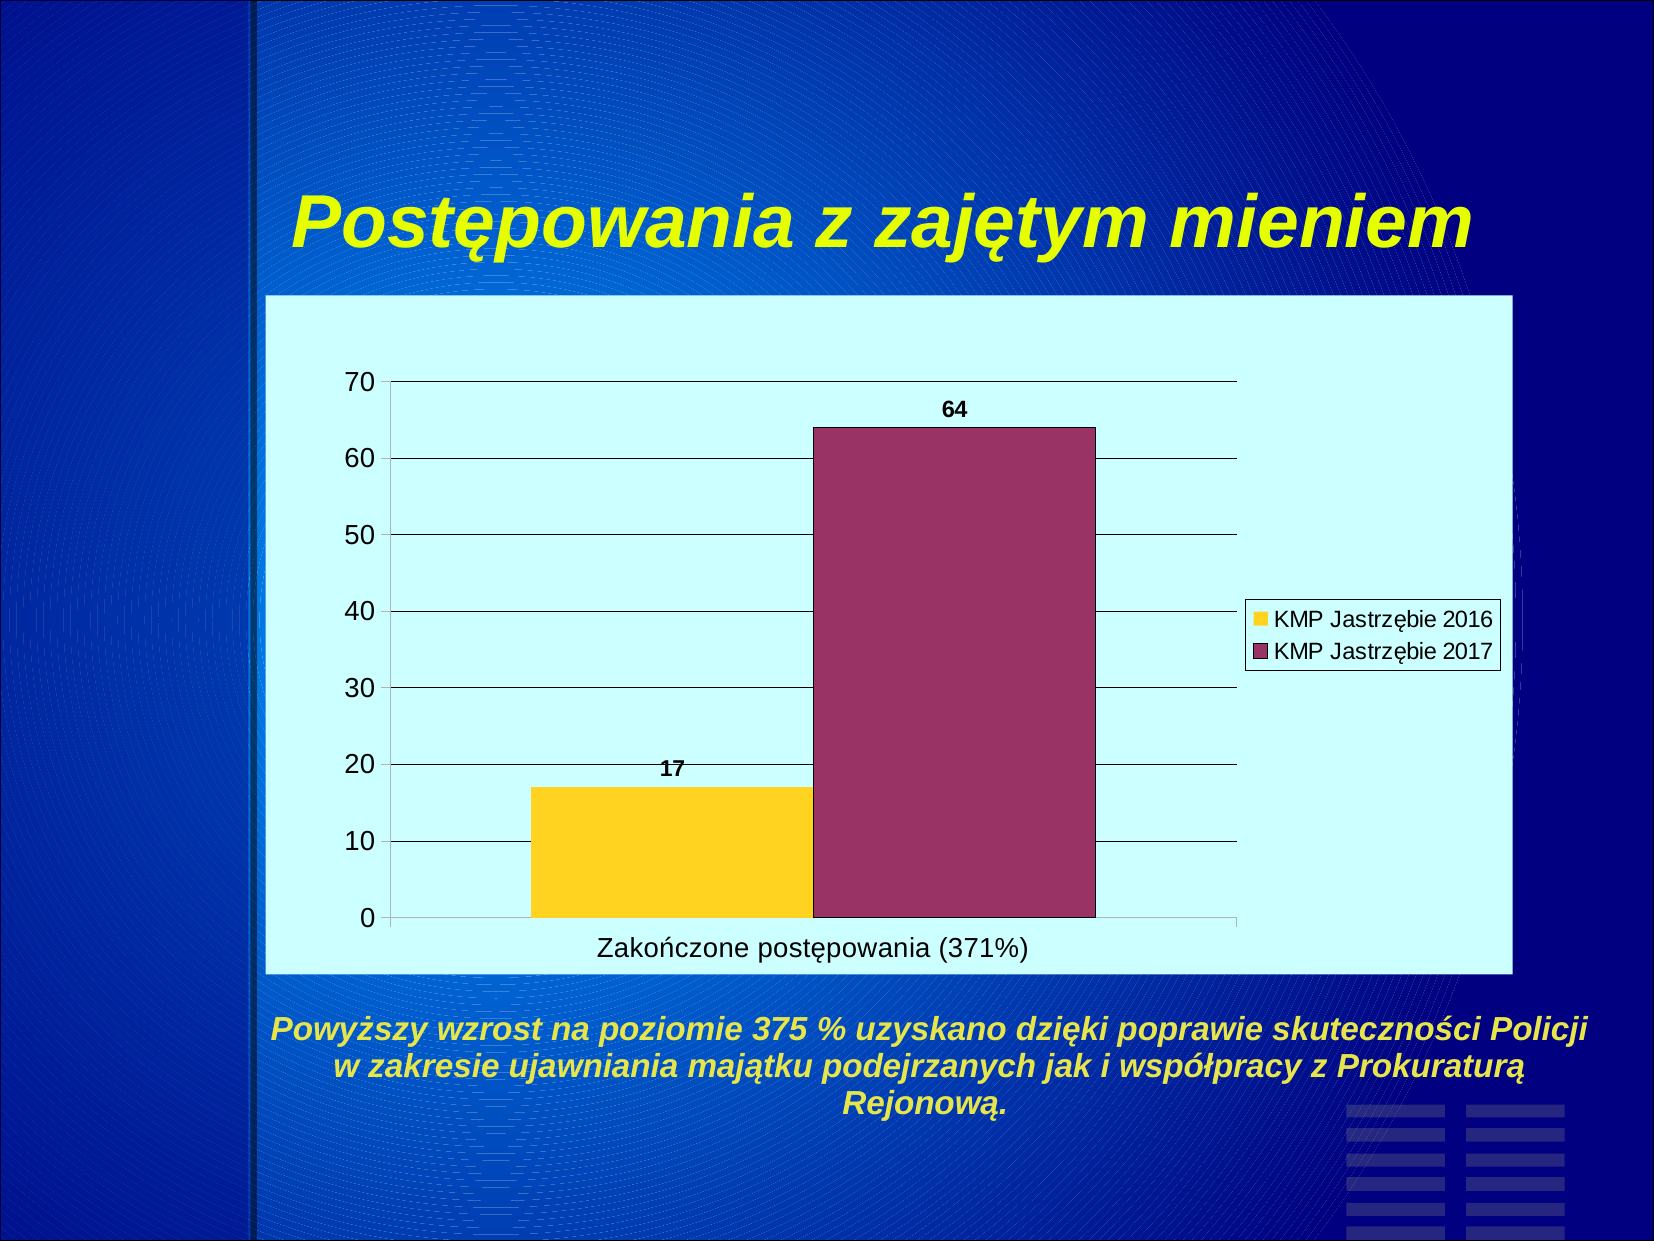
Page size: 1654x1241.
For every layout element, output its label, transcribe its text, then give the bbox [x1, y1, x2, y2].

chart [265, 295, 1513, 944]
title Powyższy wzrost na poziomie 375 % uzyskano dzięki poprawie skuteczności Policji w zakresie ujawniania majątku podejrzanych jak i współpracy z Prokuraturą Rejonową. [265, 944, 1595, 1151]
title Postępowania z zajętym mieniem [177, 117, 1590, 325]
